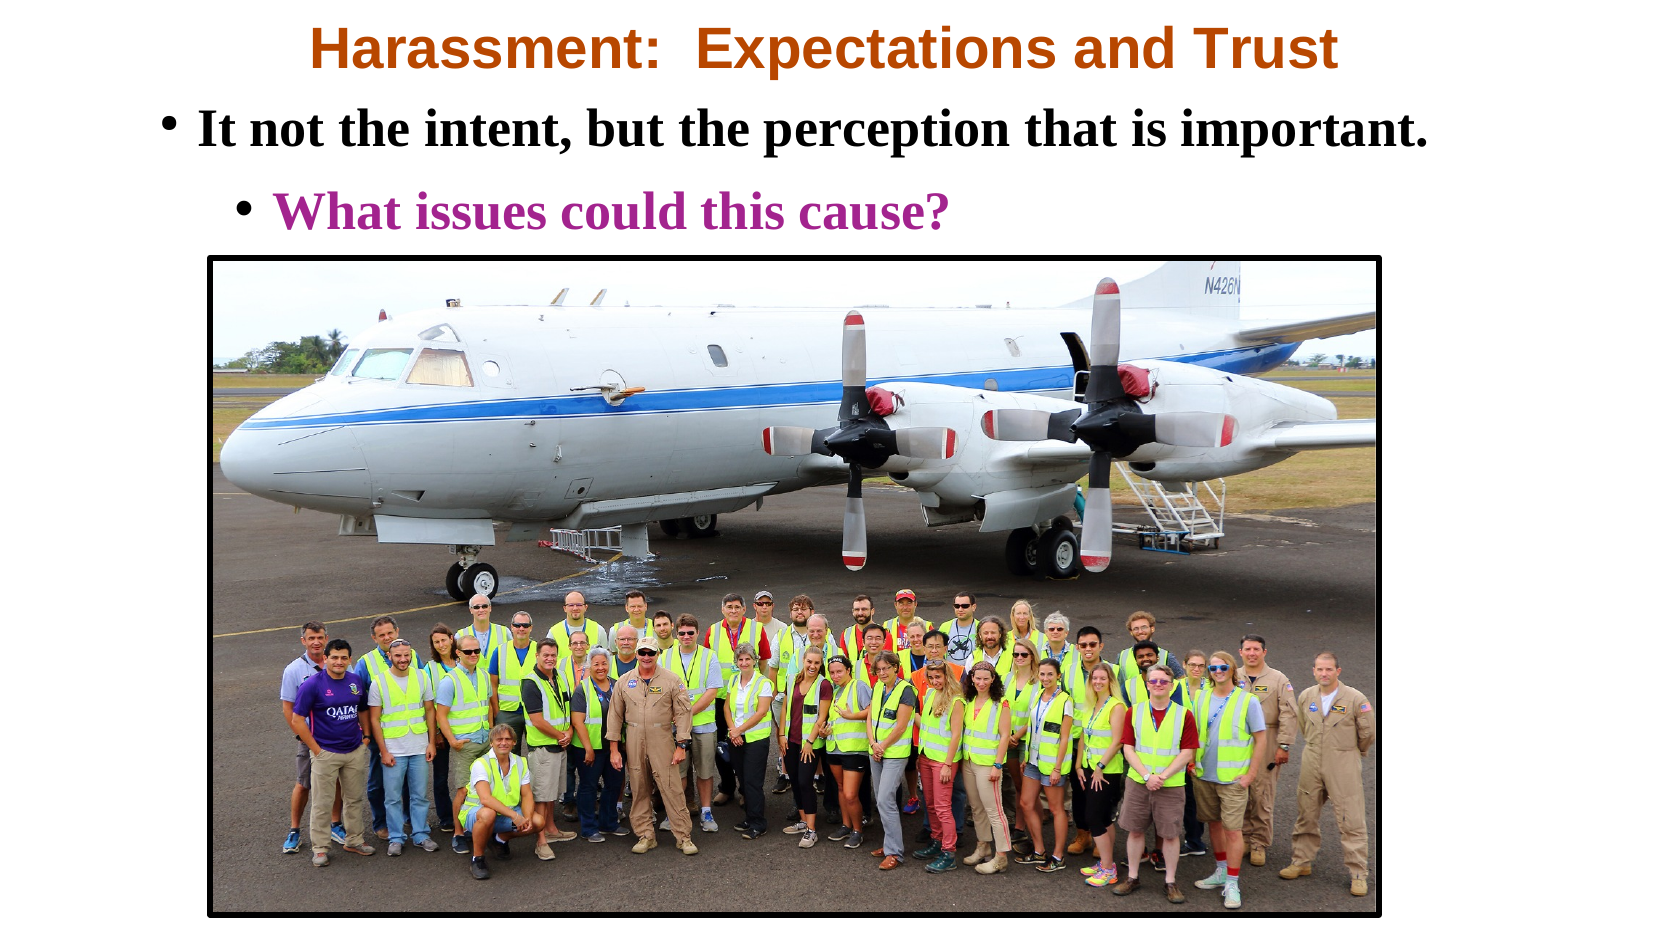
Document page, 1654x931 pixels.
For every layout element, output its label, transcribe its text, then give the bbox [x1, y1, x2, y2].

text_box Harassment: Expectations and Trust [0, 2, 1651, 95]
text_box It not the intent, but the perception that is important. What issues could this cause? [144, 85, 1475, 263]
picture [213, 260, 1376, 912]
